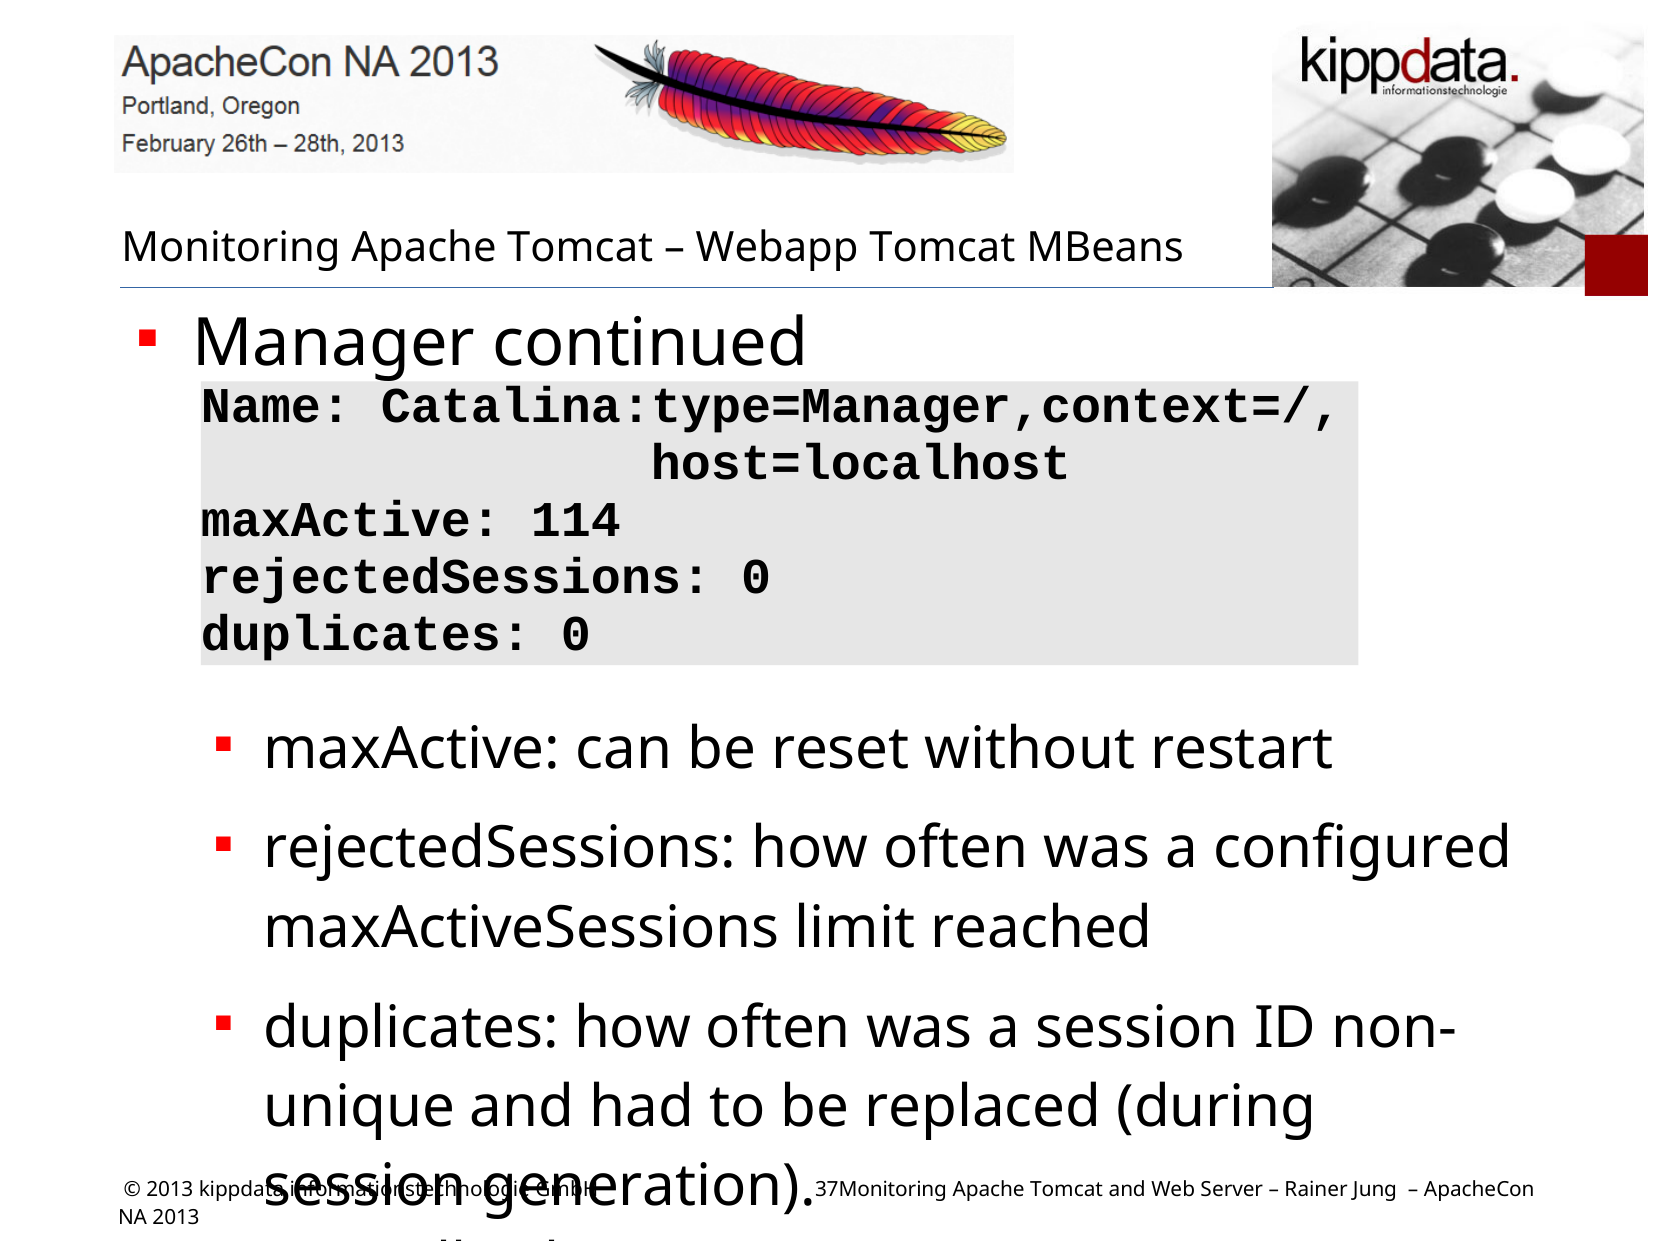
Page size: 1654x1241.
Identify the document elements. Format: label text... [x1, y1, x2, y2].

title Monitoring Apache Tomcat – Webapp Tomcat MBeans [121, 204, 1242, 286]
list Name: Catalina:type=Manager,context=/, host=localhost maxActive: 114 rejectedSessions: 0 duplicates: 0 [200, 381, 1359, 666]
picture [1272, 5, 1648, 302]
list Manager continued maxActive: can be reset without restart rejectedSessions: how often was a configured maxActiveSessions limit reached duplicates: how often was a session ID non-unique and had to be replaced (during session generation). Typically always “0” [121, 293, 1534, 1156]
picture [114, 35, 1014, 173]
